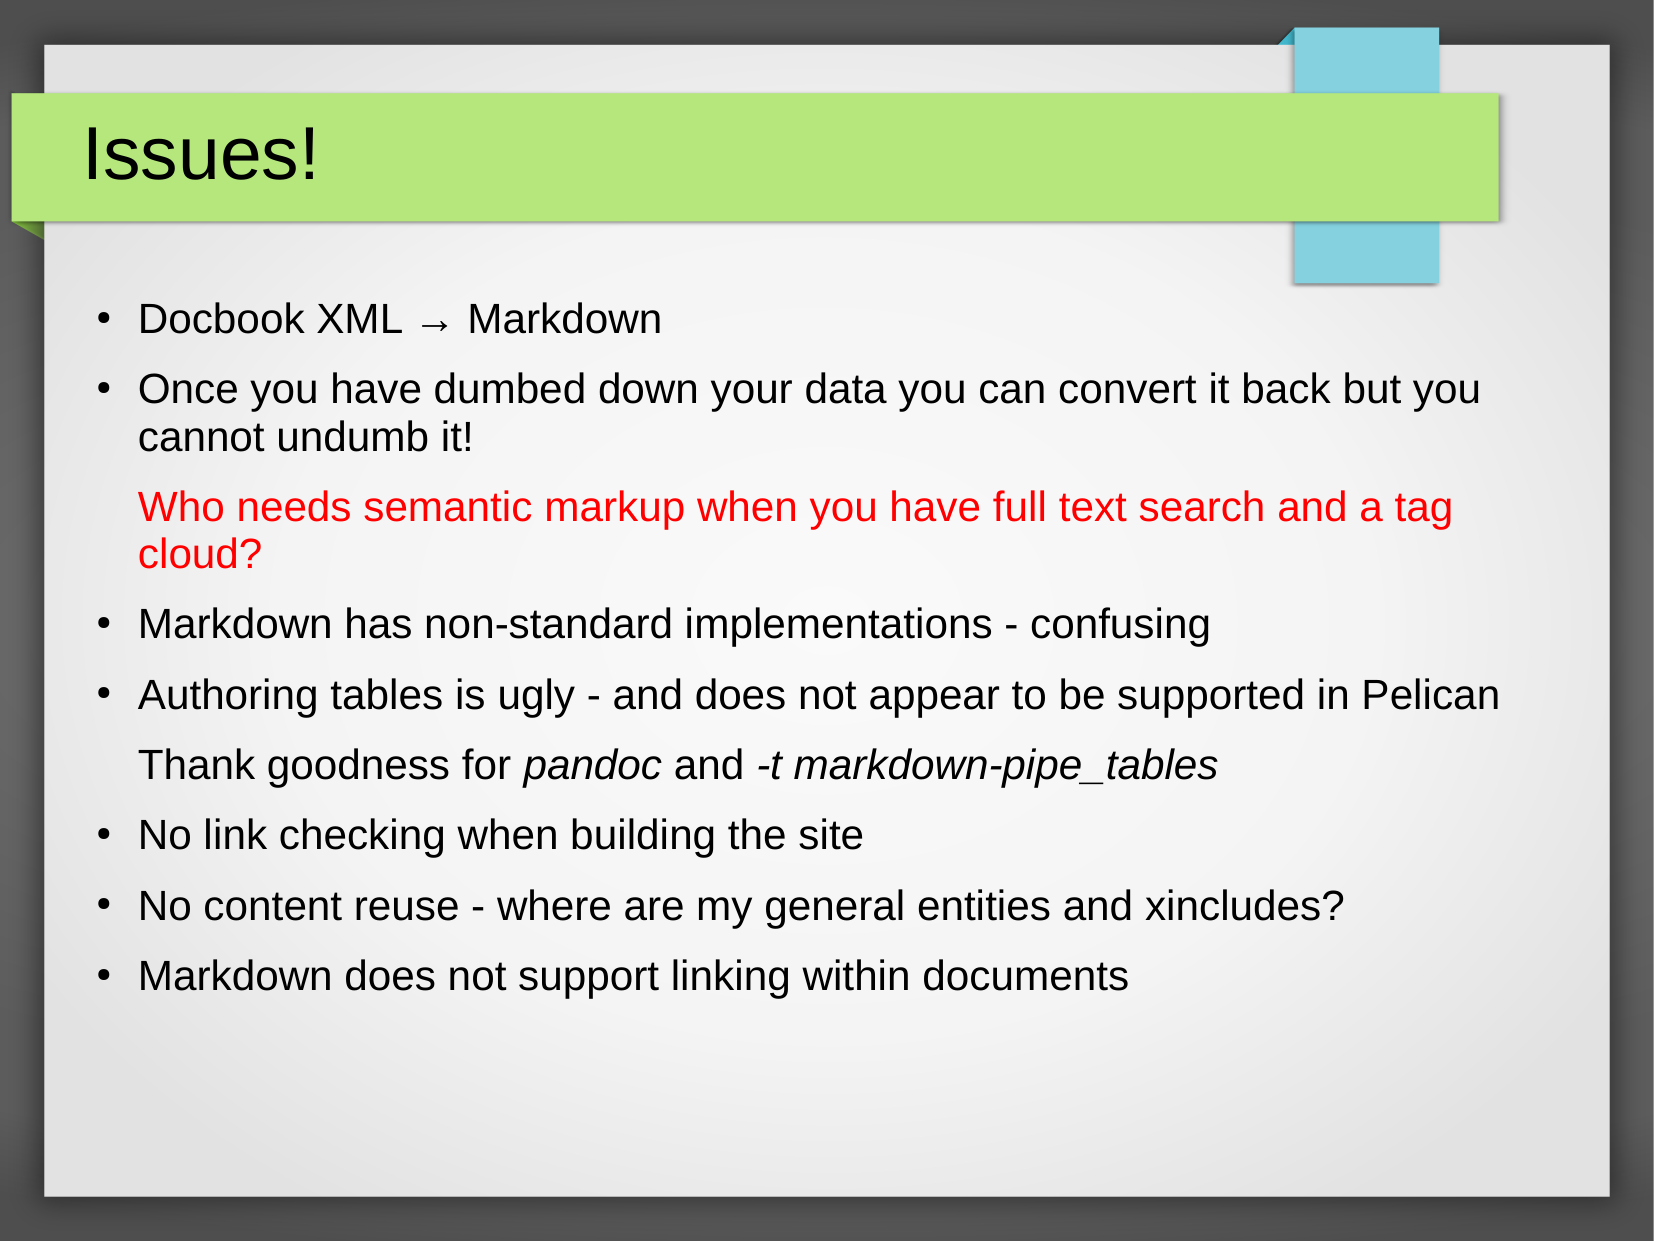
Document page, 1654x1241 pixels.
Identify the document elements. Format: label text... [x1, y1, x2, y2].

list Docbook XML → Markdown Once you have dumbed down your data you can convert it back but you cannot undumb it! Who needs semantic markup when you have full text search and a tag cloud? Markdown has non-standard implementations - confusing Authoring tables is ugly - and does not appear to be supported in Pelican Thank goodness for pandoc and -t markdown-pipe_tables No link checking when building the site No content reuse - where are my general entities and xincludes? Markdown does not support linking within documents [82, 295, 1571, 1015]
picture [0, 0, 1654, 1241]
title Issues! [82, 94, 1264, 213]
